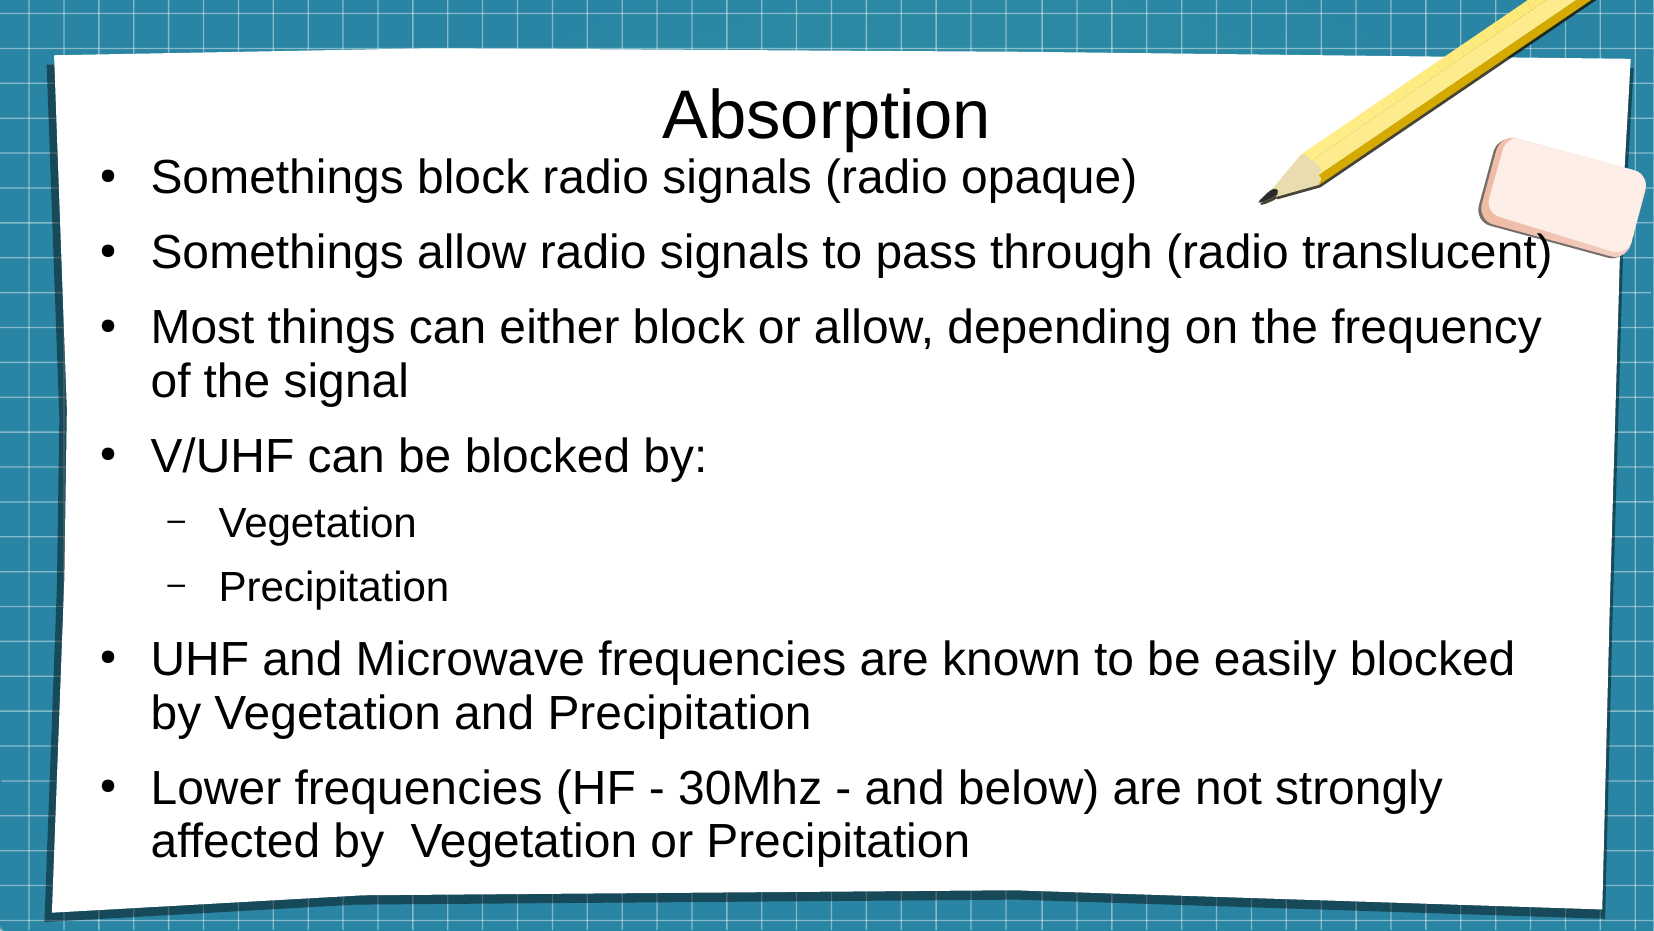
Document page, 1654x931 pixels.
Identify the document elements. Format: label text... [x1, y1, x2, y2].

title Absorption [82, 37, 1571, 150]
list Somethings block radio signals (radio opaque) Somethings allow radio signals to pass through (radio translucent) Most things can either block or allow, depending on the frequency of the signal V/UHF can be blocked by: Vegetation Precipitation UHF and Microwave frequencies are known to be easily blocked by Vegetation and Precipitation Lower frequencies (HF - 30Mhz - and below) are not strongly affected by Vegetation or Precipitation [82, 150, 1571, 901]
